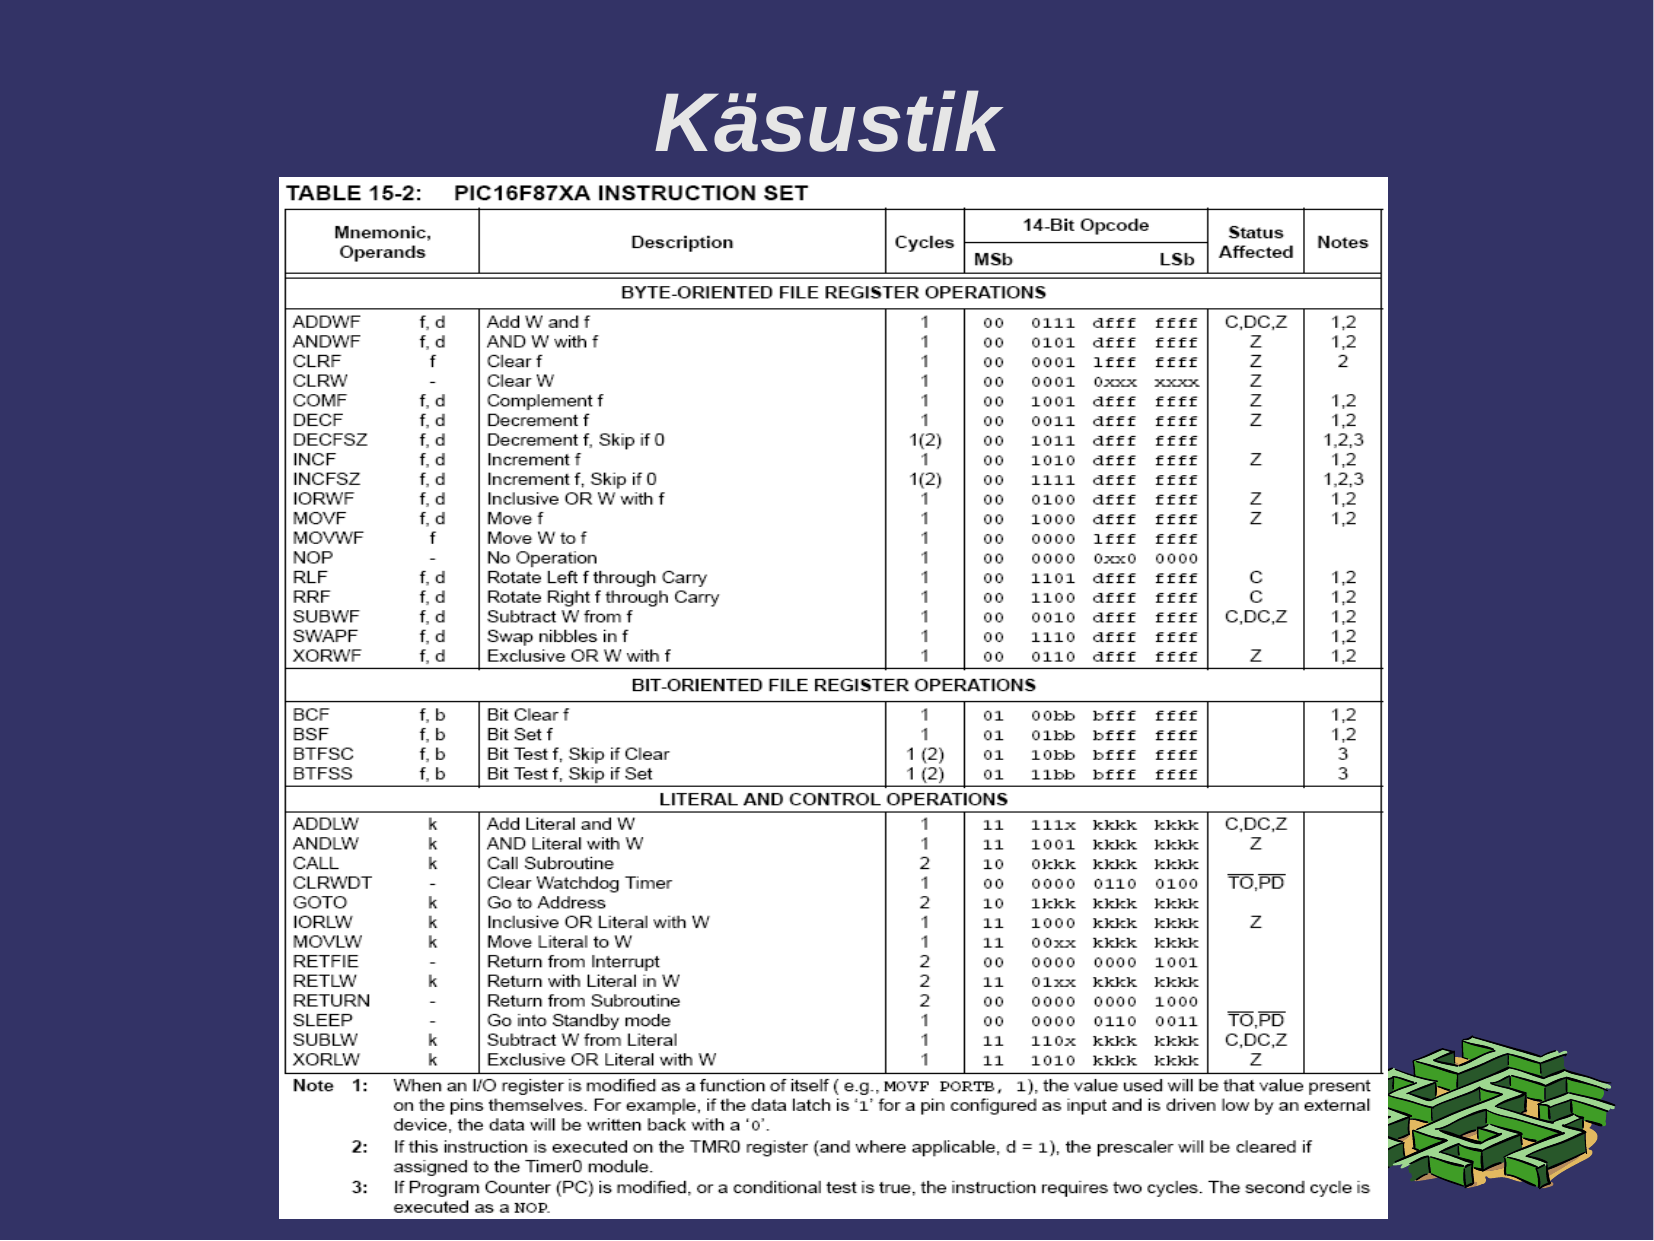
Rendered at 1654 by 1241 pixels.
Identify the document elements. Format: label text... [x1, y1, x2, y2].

title Käsustik [121, 19, 1534, 227]
picture [279, 177, 1388, 1219]
